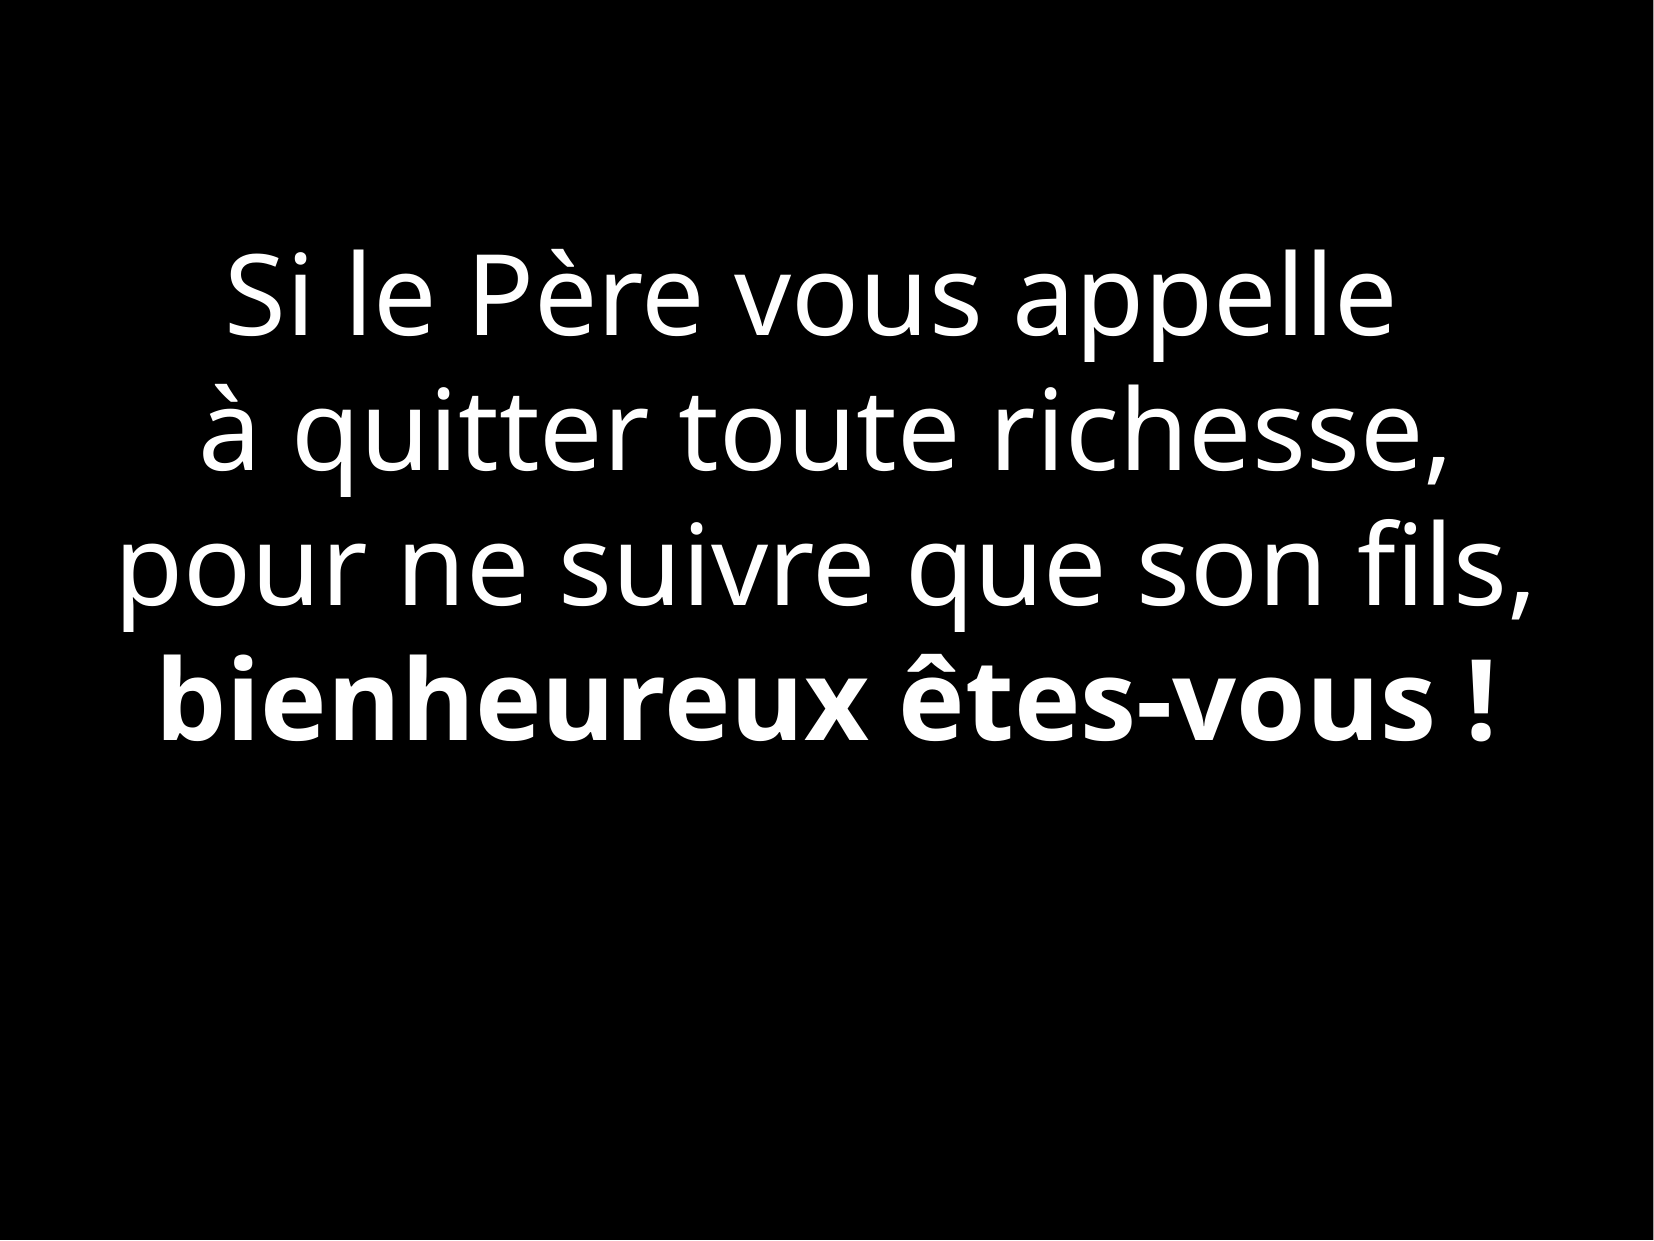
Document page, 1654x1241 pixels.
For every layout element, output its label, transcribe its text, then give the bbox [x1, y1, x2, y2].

text_box Si le Père vous appelle à quitter toute richesse, pour ne suivre que son fils, bienheureux êtes-vous ! [0, 346, 1654, 925]
